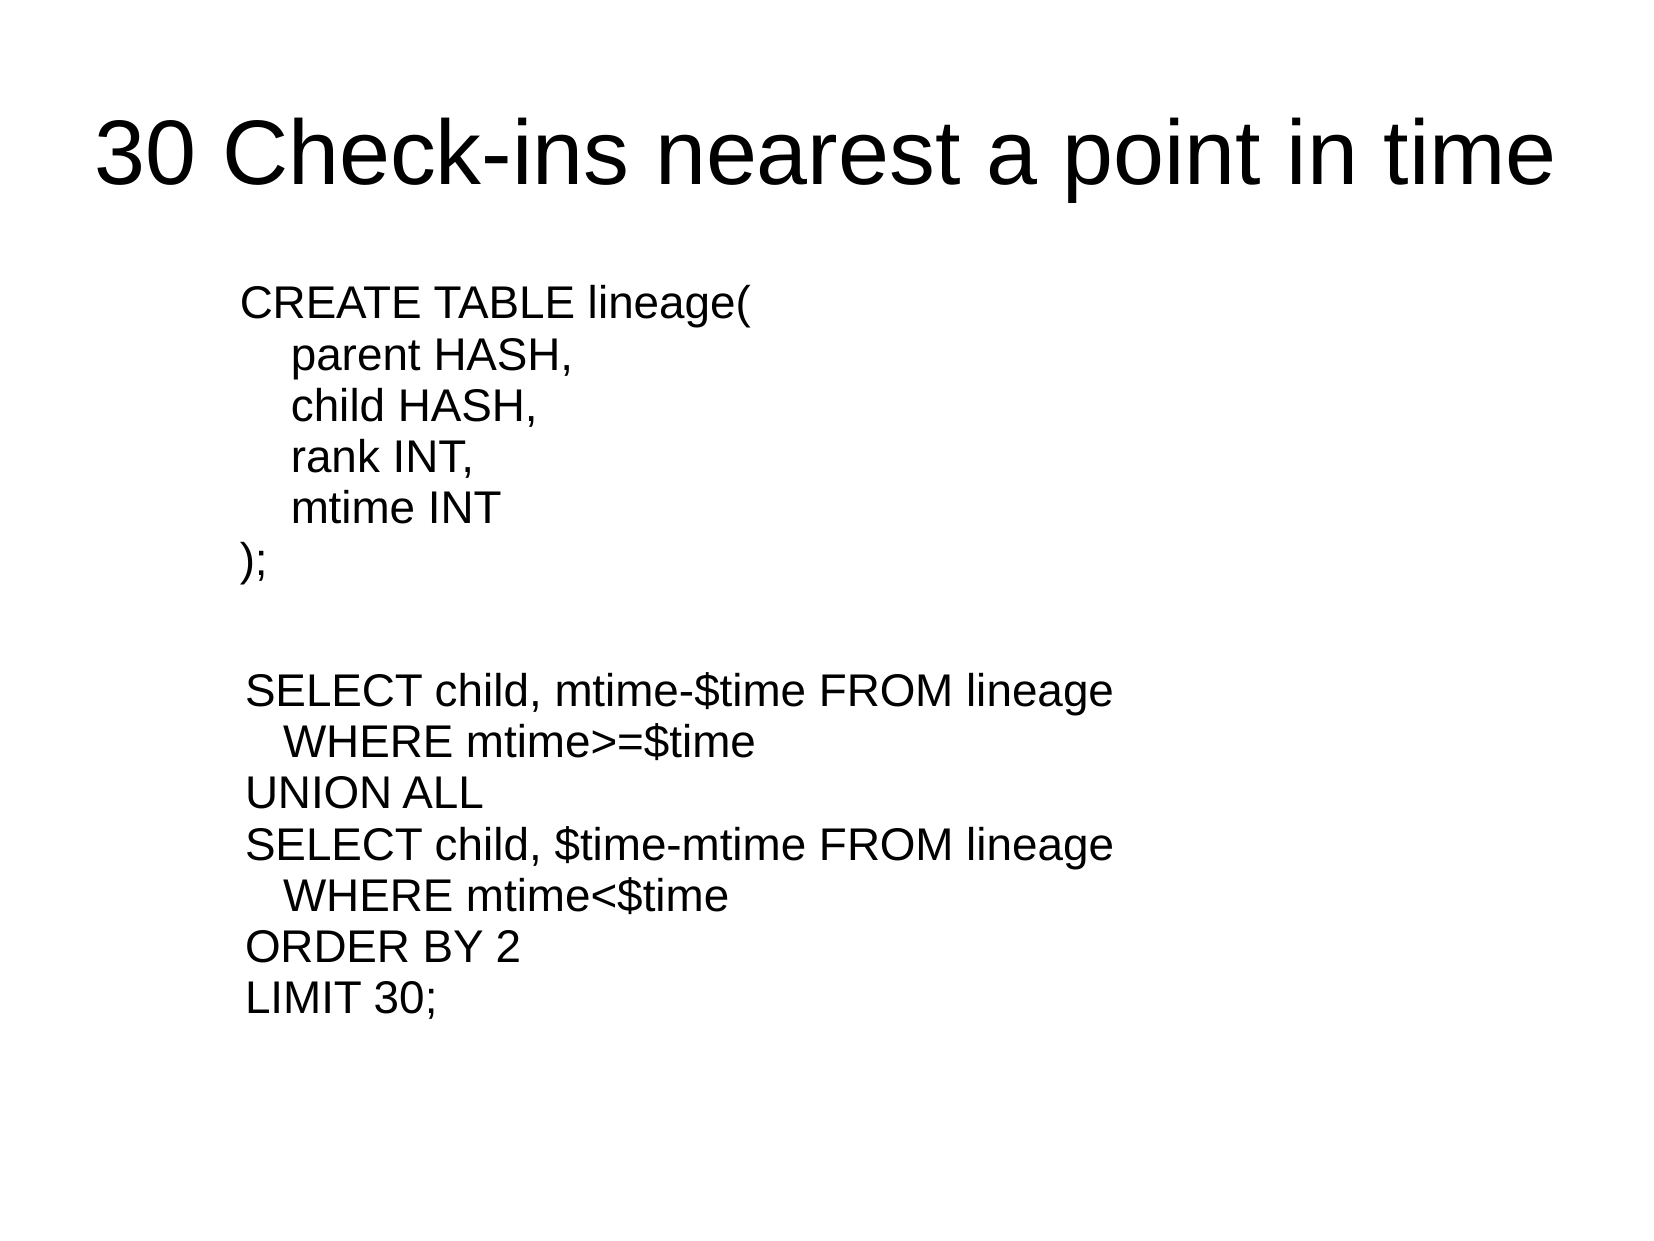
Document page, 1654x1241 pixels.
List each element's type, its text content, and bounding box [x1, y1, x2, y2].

text_box CREATE TABLE lineage( parent HASH, child HASH, rank INT, mtime INT ); [225, 270, 1058, 593]
text_box SELECT child, mtime-$time FROM lineage WHERE mtime>=$time UNION ALL SELECT child, $time-mtime FROM lineage WHERE mtime<$time ORDER BY 2 LIMIT 30; [230, 657, 1456, 1032]
title 30 Check-ins nearest a point in time [82, 49, 1571, 257]
